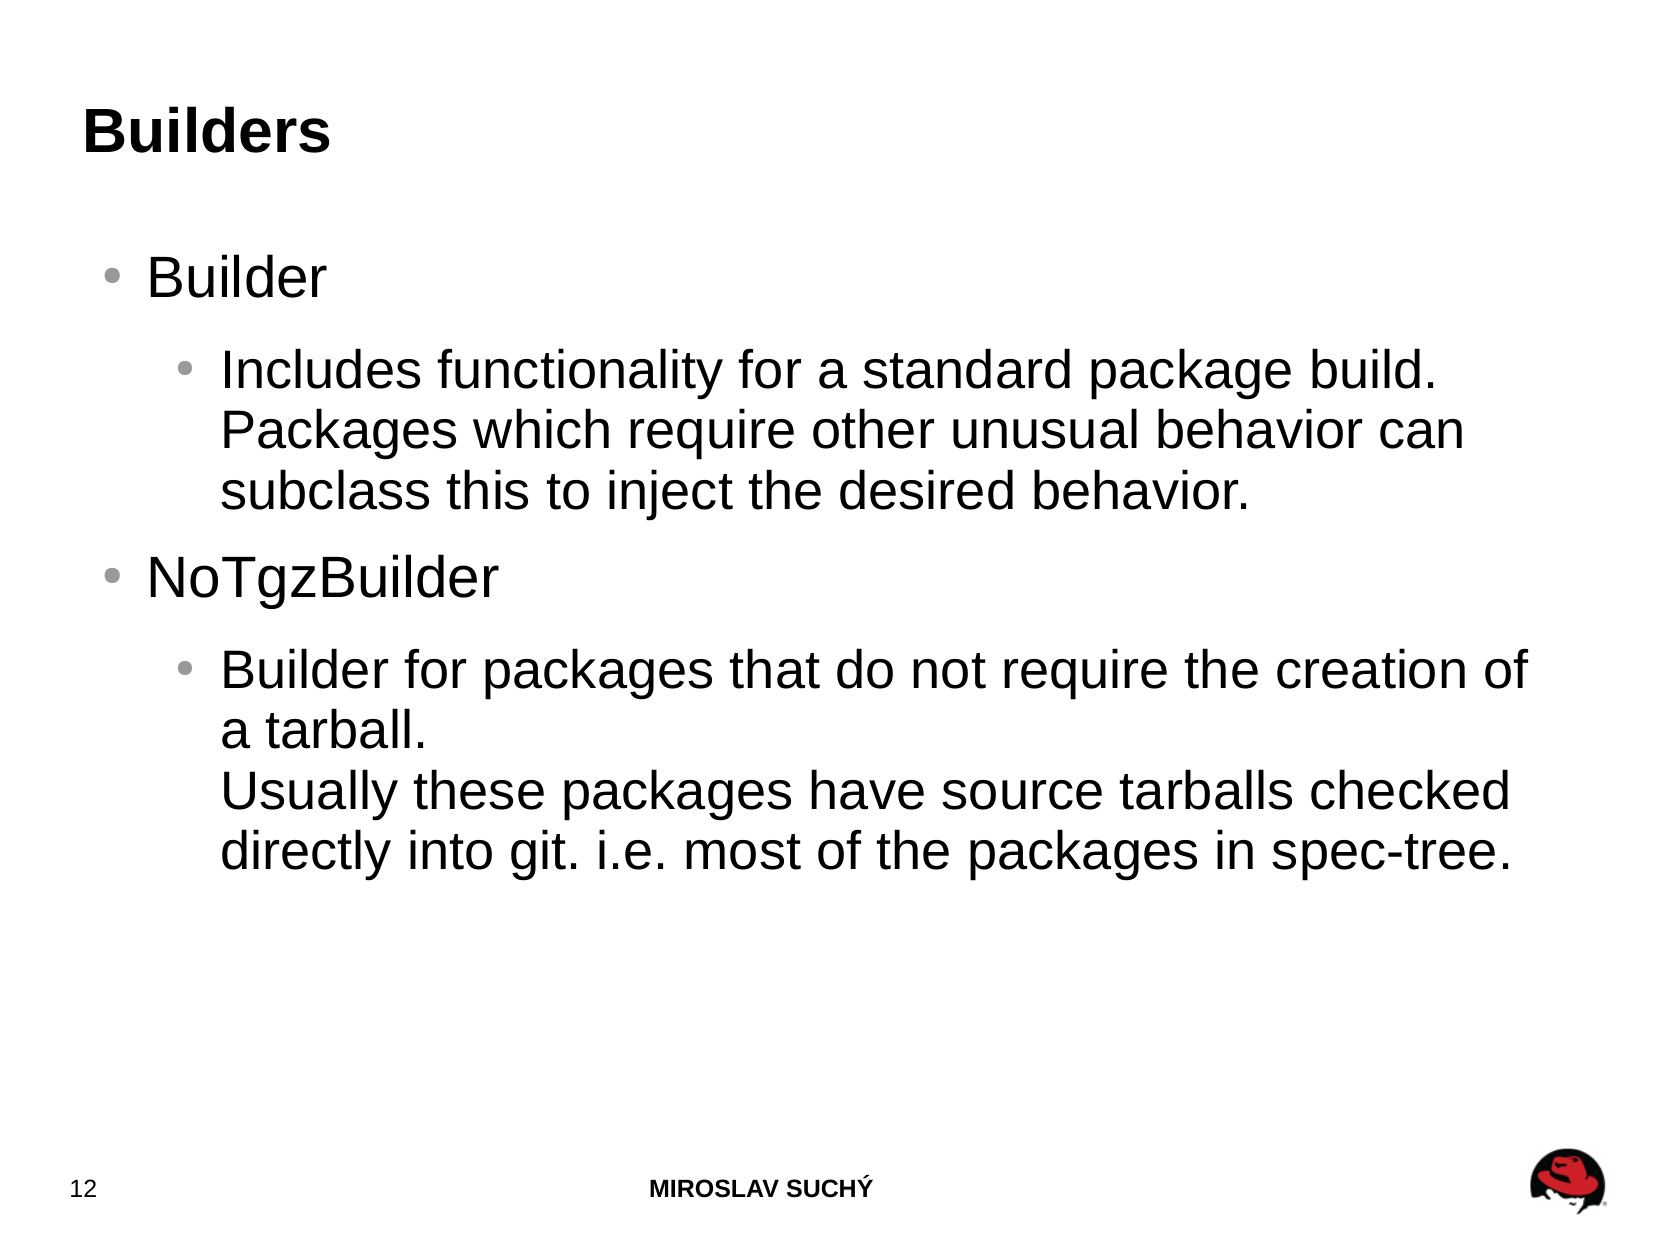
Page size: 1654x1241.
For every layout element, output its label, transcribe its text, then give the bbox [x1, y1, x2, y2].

picture [1529, 1146, 1613, 1224]
title Builders [82, 45, 1571, 218]
list Builder Includes functionality for a standard package build. Packages which require other unusual behavior can subclass this to inject the desired behavior. NoTgzBuilder Builder for packages that do not require the creation of a tarball. Usually these packages have source tarballs checked directly into git. i.e. most of the packages in spec-tree. [86, 244, 1576, 1024]
